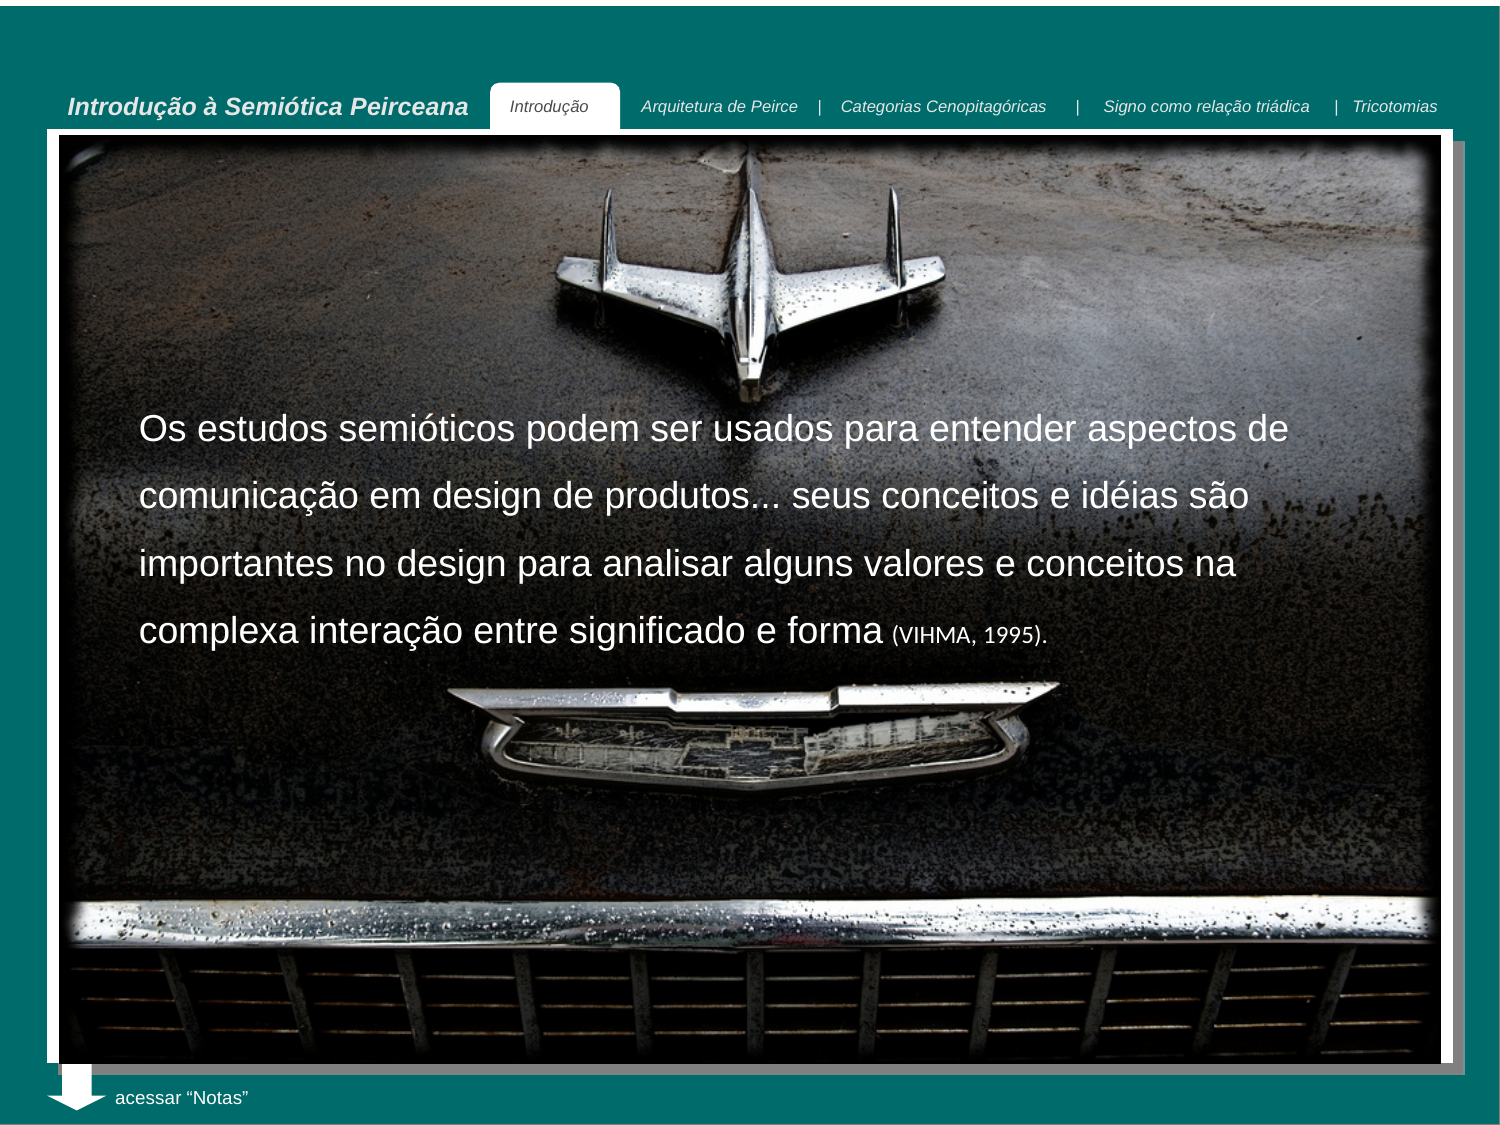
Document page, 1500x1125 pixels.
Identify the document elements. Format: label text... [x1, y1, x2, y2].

text_box acessar “Notas” [100, 1080, 278, 1116]
text_box Os estudos semióticos podem ser usados para entender aspectos de comunicação em design de produtos... seus conceitos e idéias são importantes no design para analisar alguns valores e conceitos na complexa interação entre significado e forma (VIHMA, 1995). [123, 373, 1365, 659]
picture [59, 135, 1441, 1064]
text_box [47, 1064, 100, 1111]
